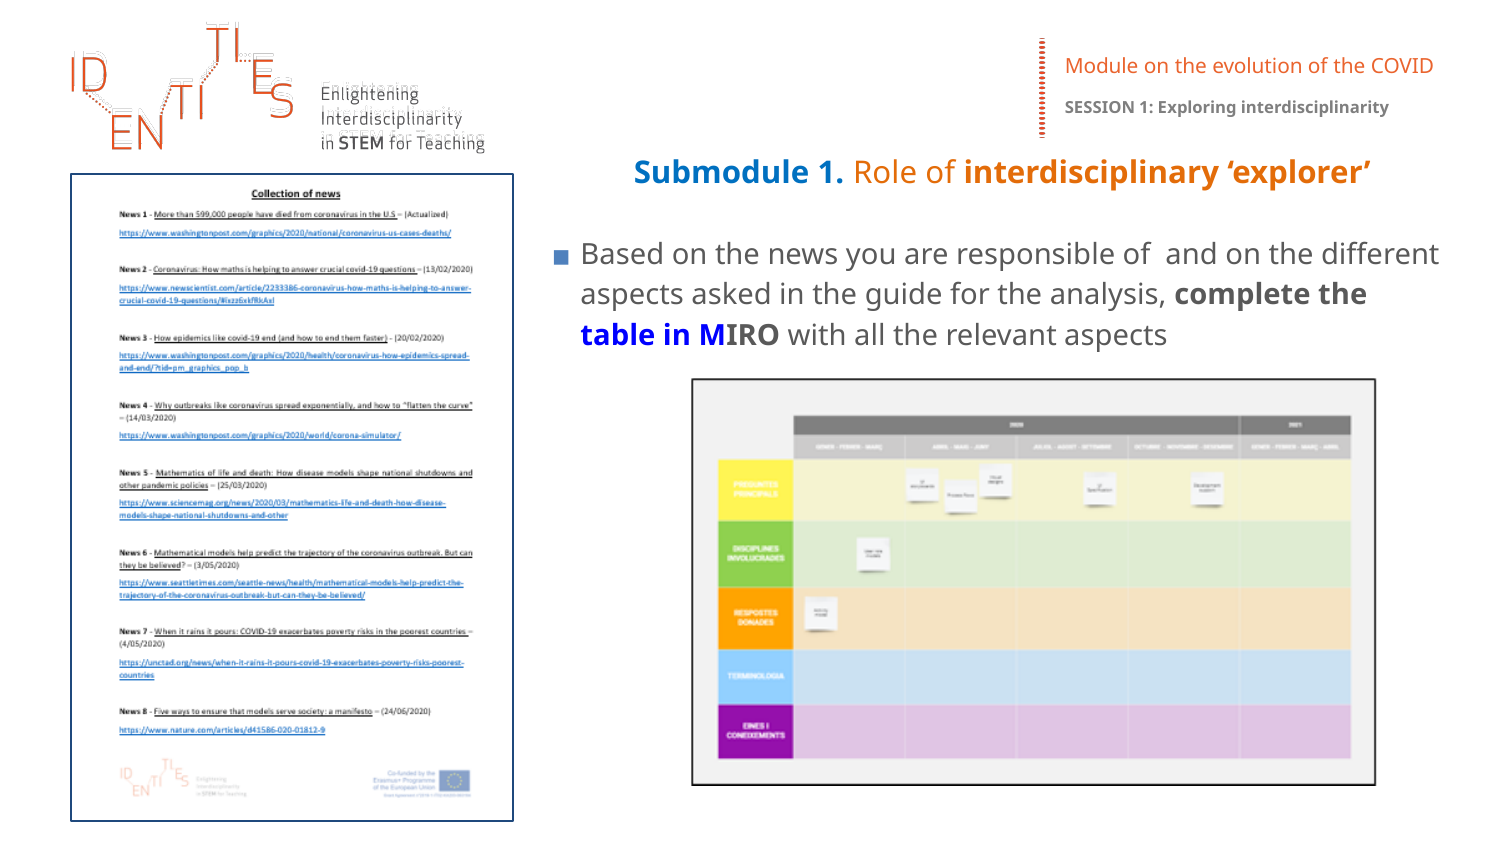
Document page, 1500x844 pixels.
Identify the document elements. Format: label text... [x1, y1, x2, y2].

text_box Submodule 1. Role of interdisciplinary ‘explorer’ Based on the news you are responsible of and on the different aspects asked in the guide for the analysis, complete the table in MIRO with all the relevant aspects [521, 144, 1485, 805]
picture [690, 377, 1378, 786]
picture [1039, 38, 1048, 138]
picture [71, 18, 485, 157]
text_box Module on the evolution of the COVID SESSION 1: Exploring interdisciplinarity [1049, 44, 1472, 138]
picture [71, 174, 513, 821]
